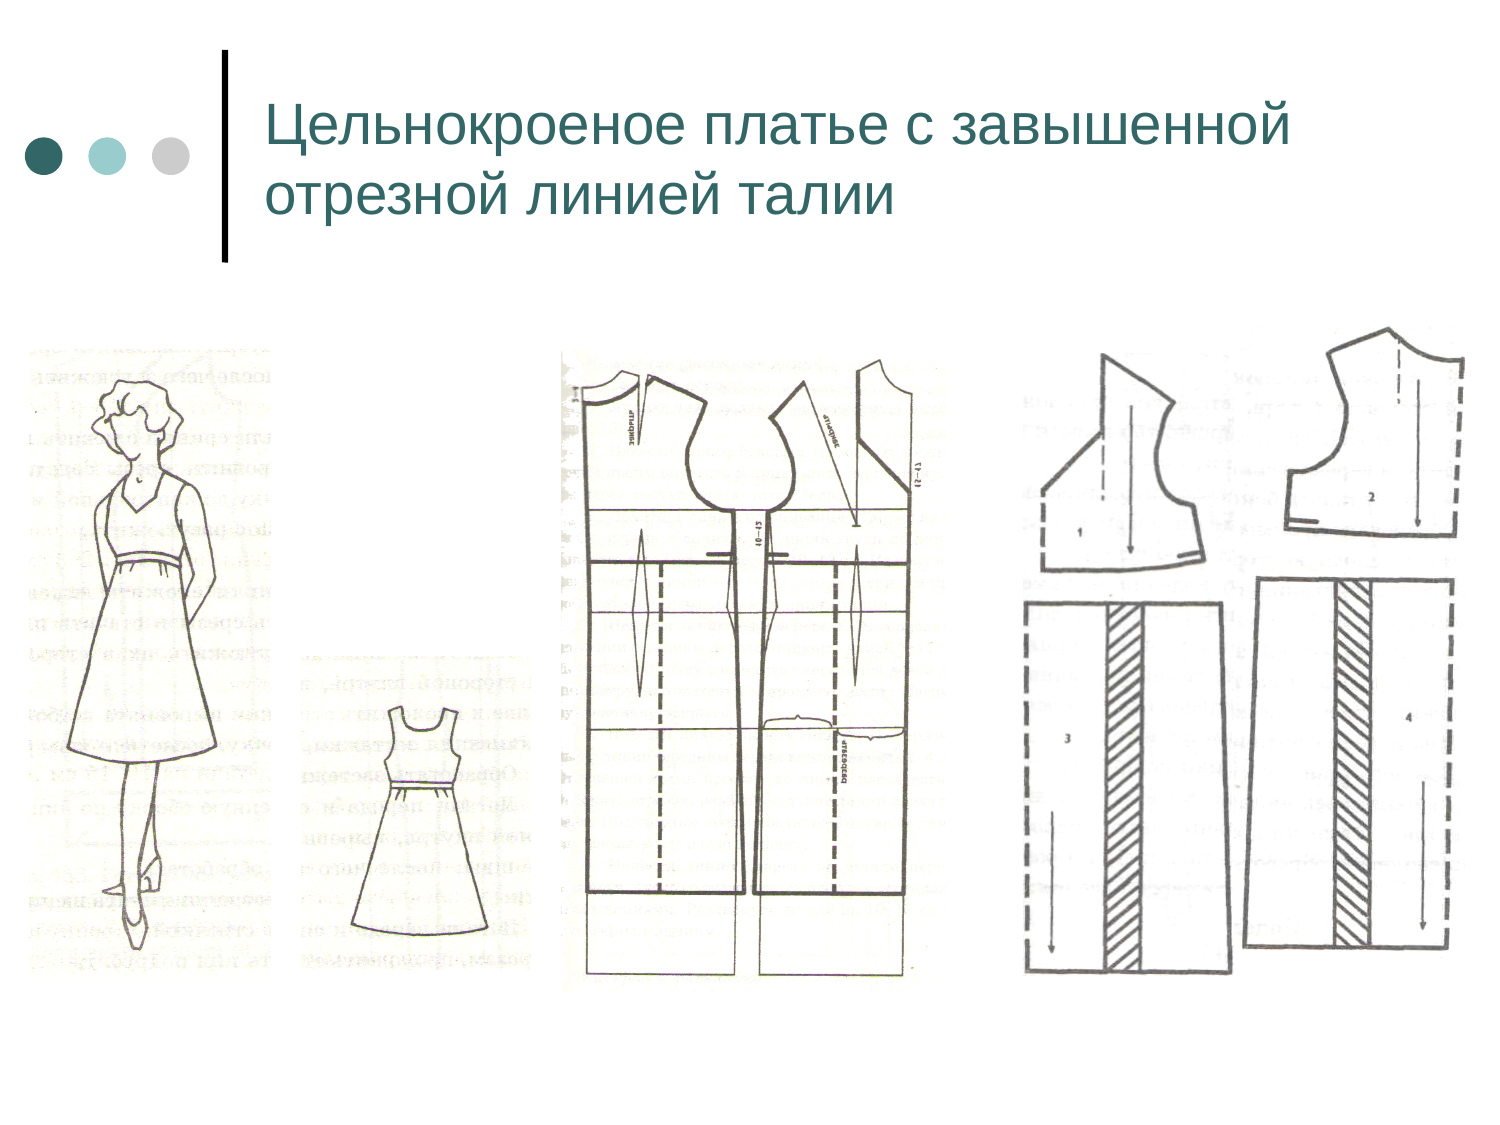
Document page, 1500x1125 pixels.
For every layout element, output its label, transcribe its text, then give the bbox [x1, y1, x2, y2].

picture [1023, 326, 1465, 976]
title Цельнокроеное платье с завышенной отрезной линией талии [249, 31, 1401, 282]
picture [29, 350, 271, 980]
picture [561, 350, 946, 992]
picture [301, 657, 531, 971]
